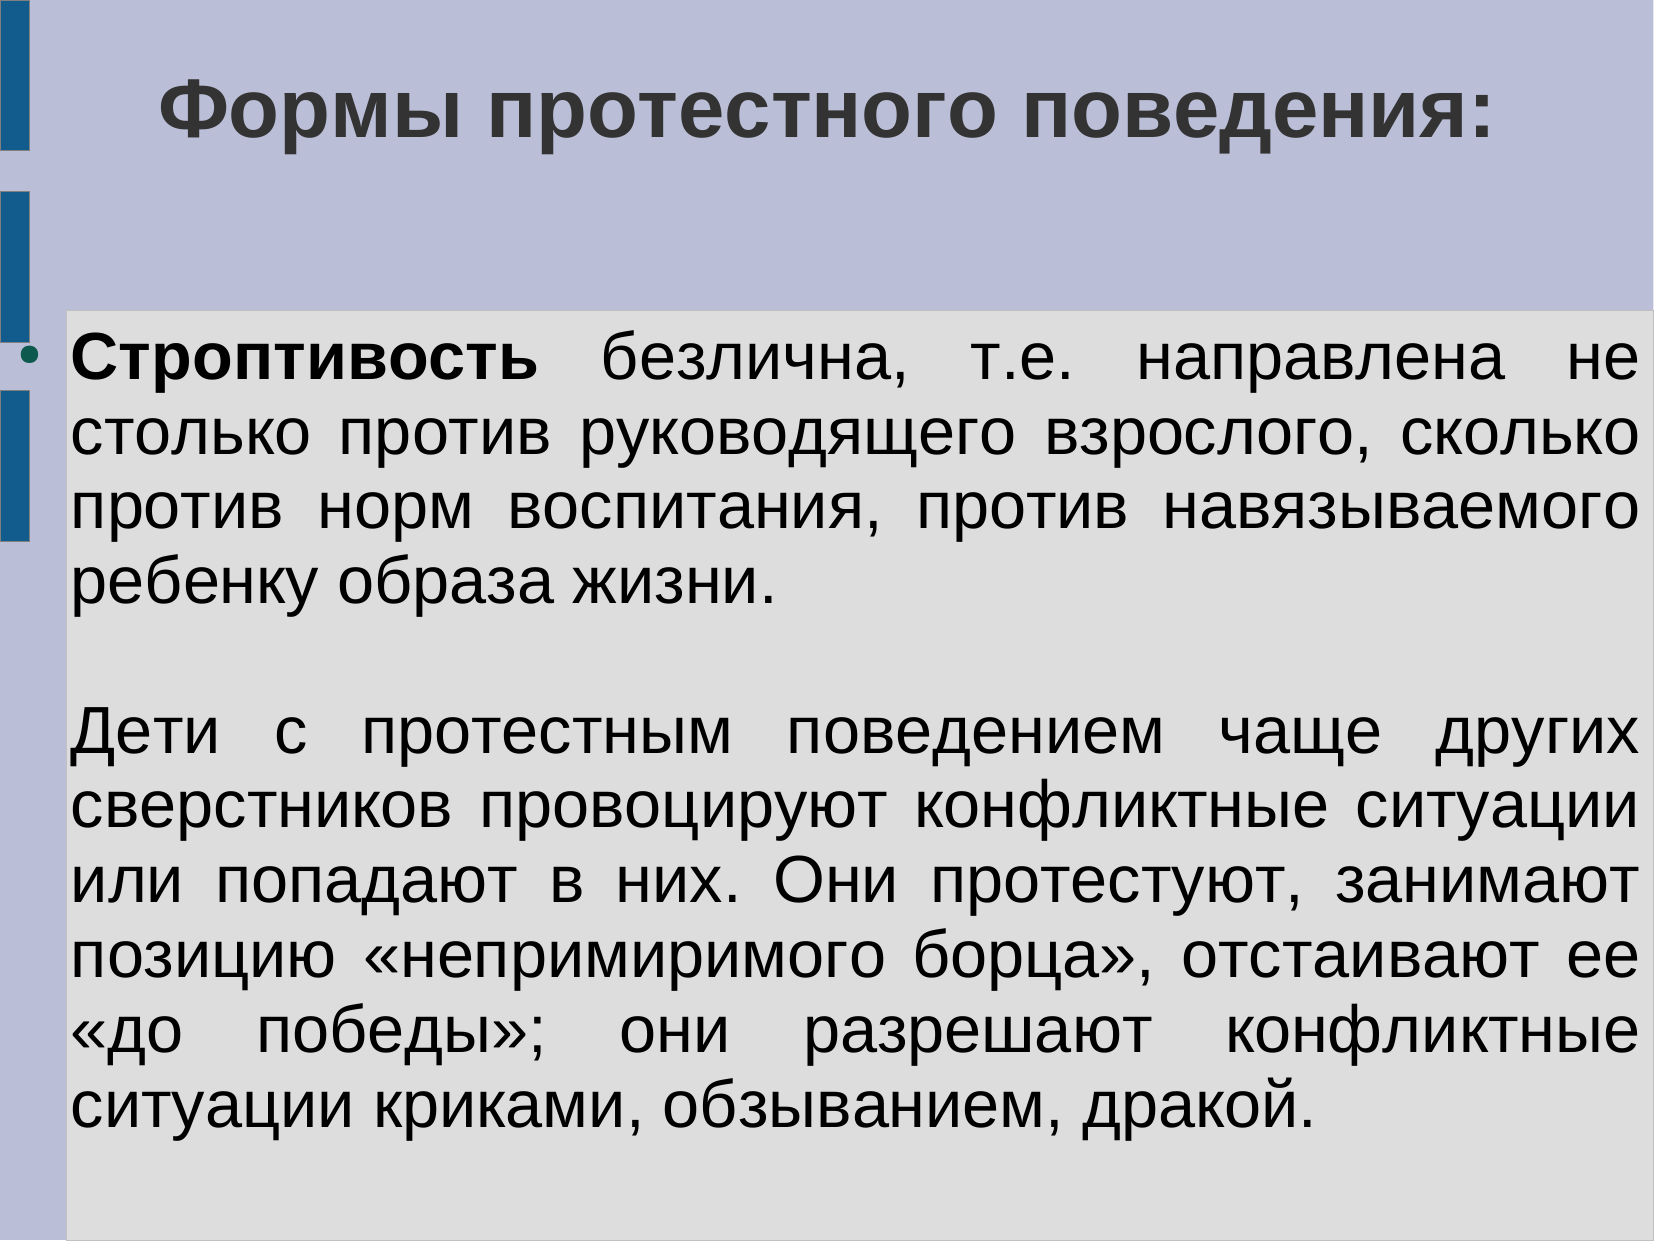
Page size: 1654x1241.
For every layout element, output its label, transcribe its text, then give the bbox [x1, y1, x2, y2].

list Строптивость безлична, т.е. направлена не столько против руководящего взрослого, сколько против норм воспитания, против навязываемого ребенку образа жизни. Дети с протестным поведением чаще других сверстников провоцируют конфликтные ситуации или попадают в них. Они протестуют, занимают позицию «непримиримого борца», отстаивают ее «до победы»; они разрешают конфликтные ситуации криками, обзыванием, дракой. [0, 318, 1642, 1241]
title Формы протестного поведения: [121, 5, 1534, 213]
